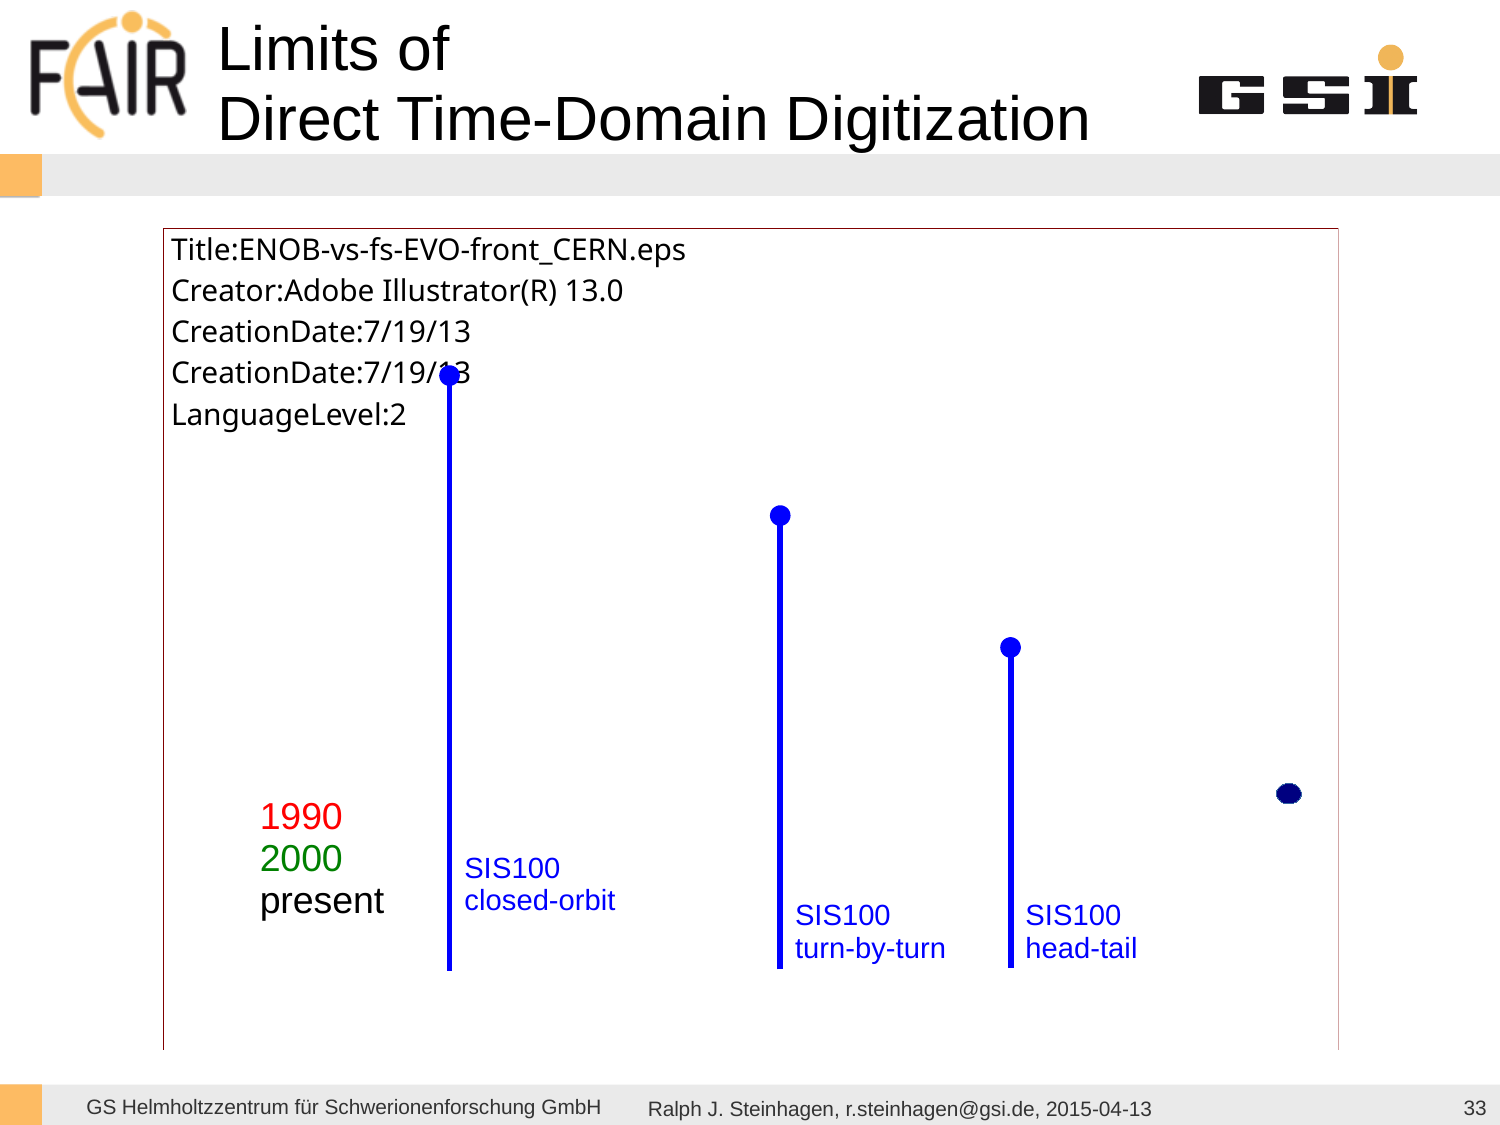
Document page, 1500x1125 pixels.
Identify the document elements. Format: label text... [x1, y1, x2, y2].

picture [30, 9, 187, 141]
text_box [1276, 783, 1302, 804]
text_box SIS100 head-tail [1010, 891, 1196, 972]
text_box SIS100 turn-by-turn [780, 891, 965, 972]
text_box 1990 2000 present [245, 787, 411, 939]
title Limits of Direct Time-Domain Digitization [217, 14, 1109, 154]
text_box SIS100 closed-orbit [449, 844, 635, 925]
picture [1197, 42, 1419, 117]
picture [161, 226, 1339, 1050]
